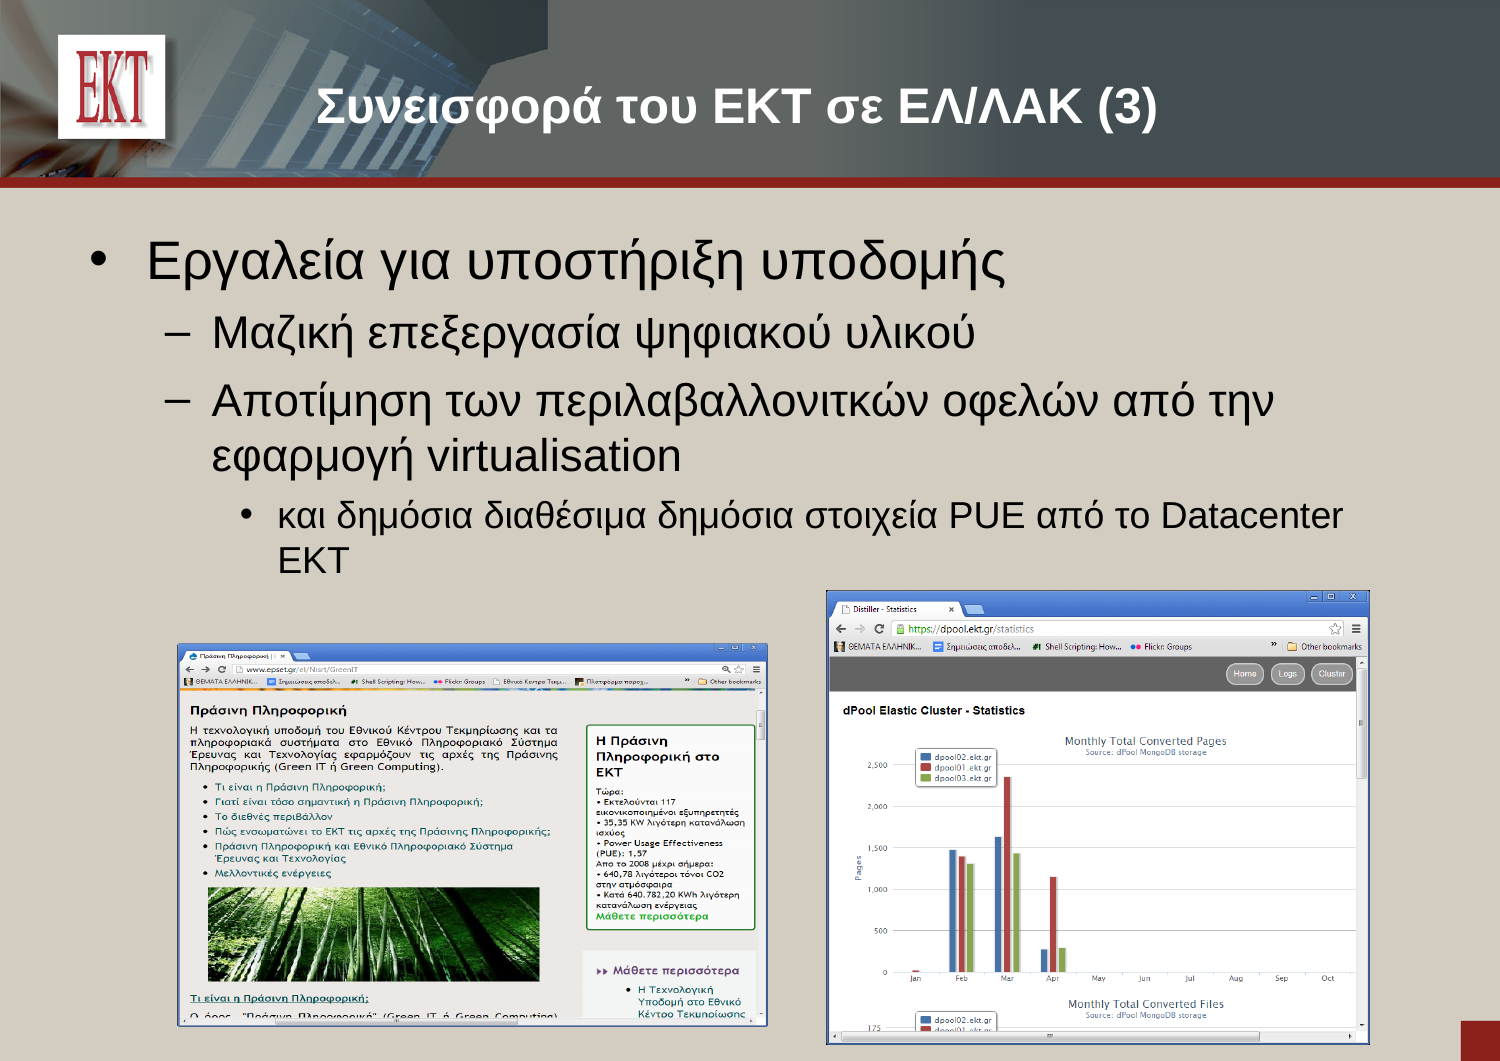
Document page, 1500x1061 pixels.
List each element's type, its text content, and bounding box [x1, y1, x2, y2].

title Συνεισφορά του ΕΚΤ σε ΕΛ/ΛΑΚ (3) [301, 42, 1426, 165]
picture [0, 0, 1500, 1061]
list Εργαλεία για υποστήριξη υποδομής Μαζική επεξεργασία ψηφιακού υλικού Αποτίμηση των περιλαβαλλονιτκών οφελών από την εφαρμογή virtualisation και δημόσια διαθέσιμα δημόσια στοιχεία PUE από το Datacenter ΕΚΤ [75, 217, 1426, 919]
